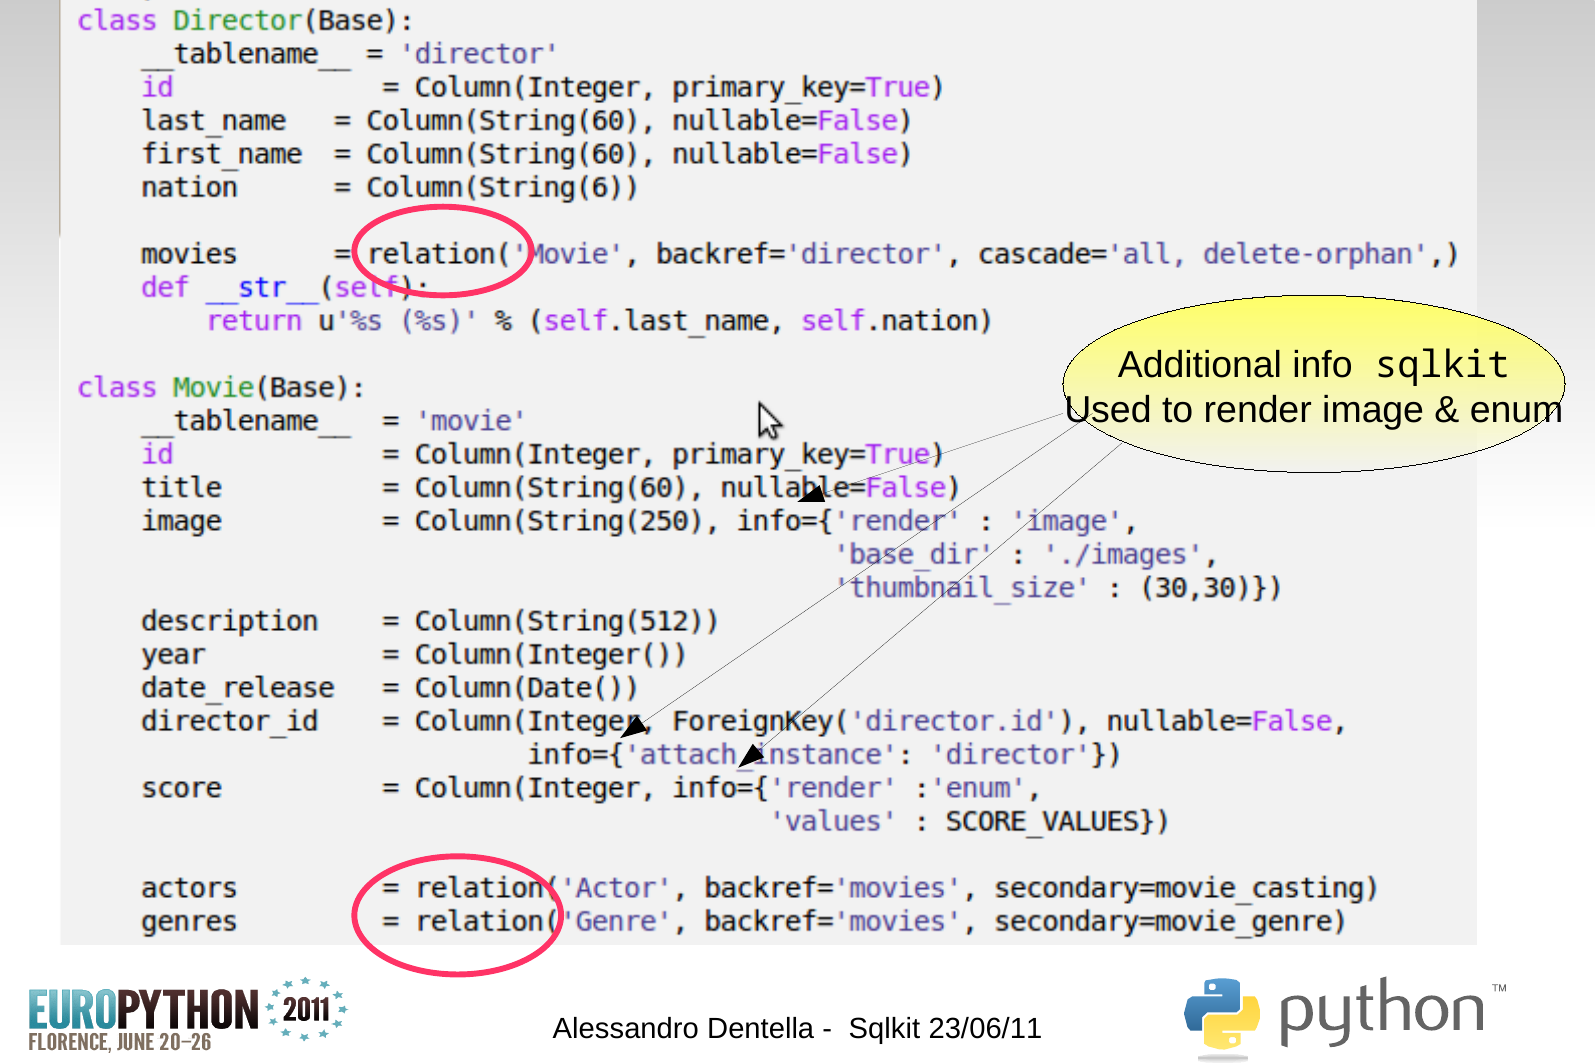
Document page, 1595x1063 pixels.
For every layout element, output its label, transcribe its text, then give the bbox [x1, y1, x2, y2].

text_box Additional info sqlkit Used to render image & enum [1062, 295, 1566, 473]
picture [29, 974, 355, 1058]
picture [1070, 407, 1082, 420]
text_box [354, 856, 562, 975]
text_box [354, 206, 532, 296]
picture [59, 0, 1477, 945]
